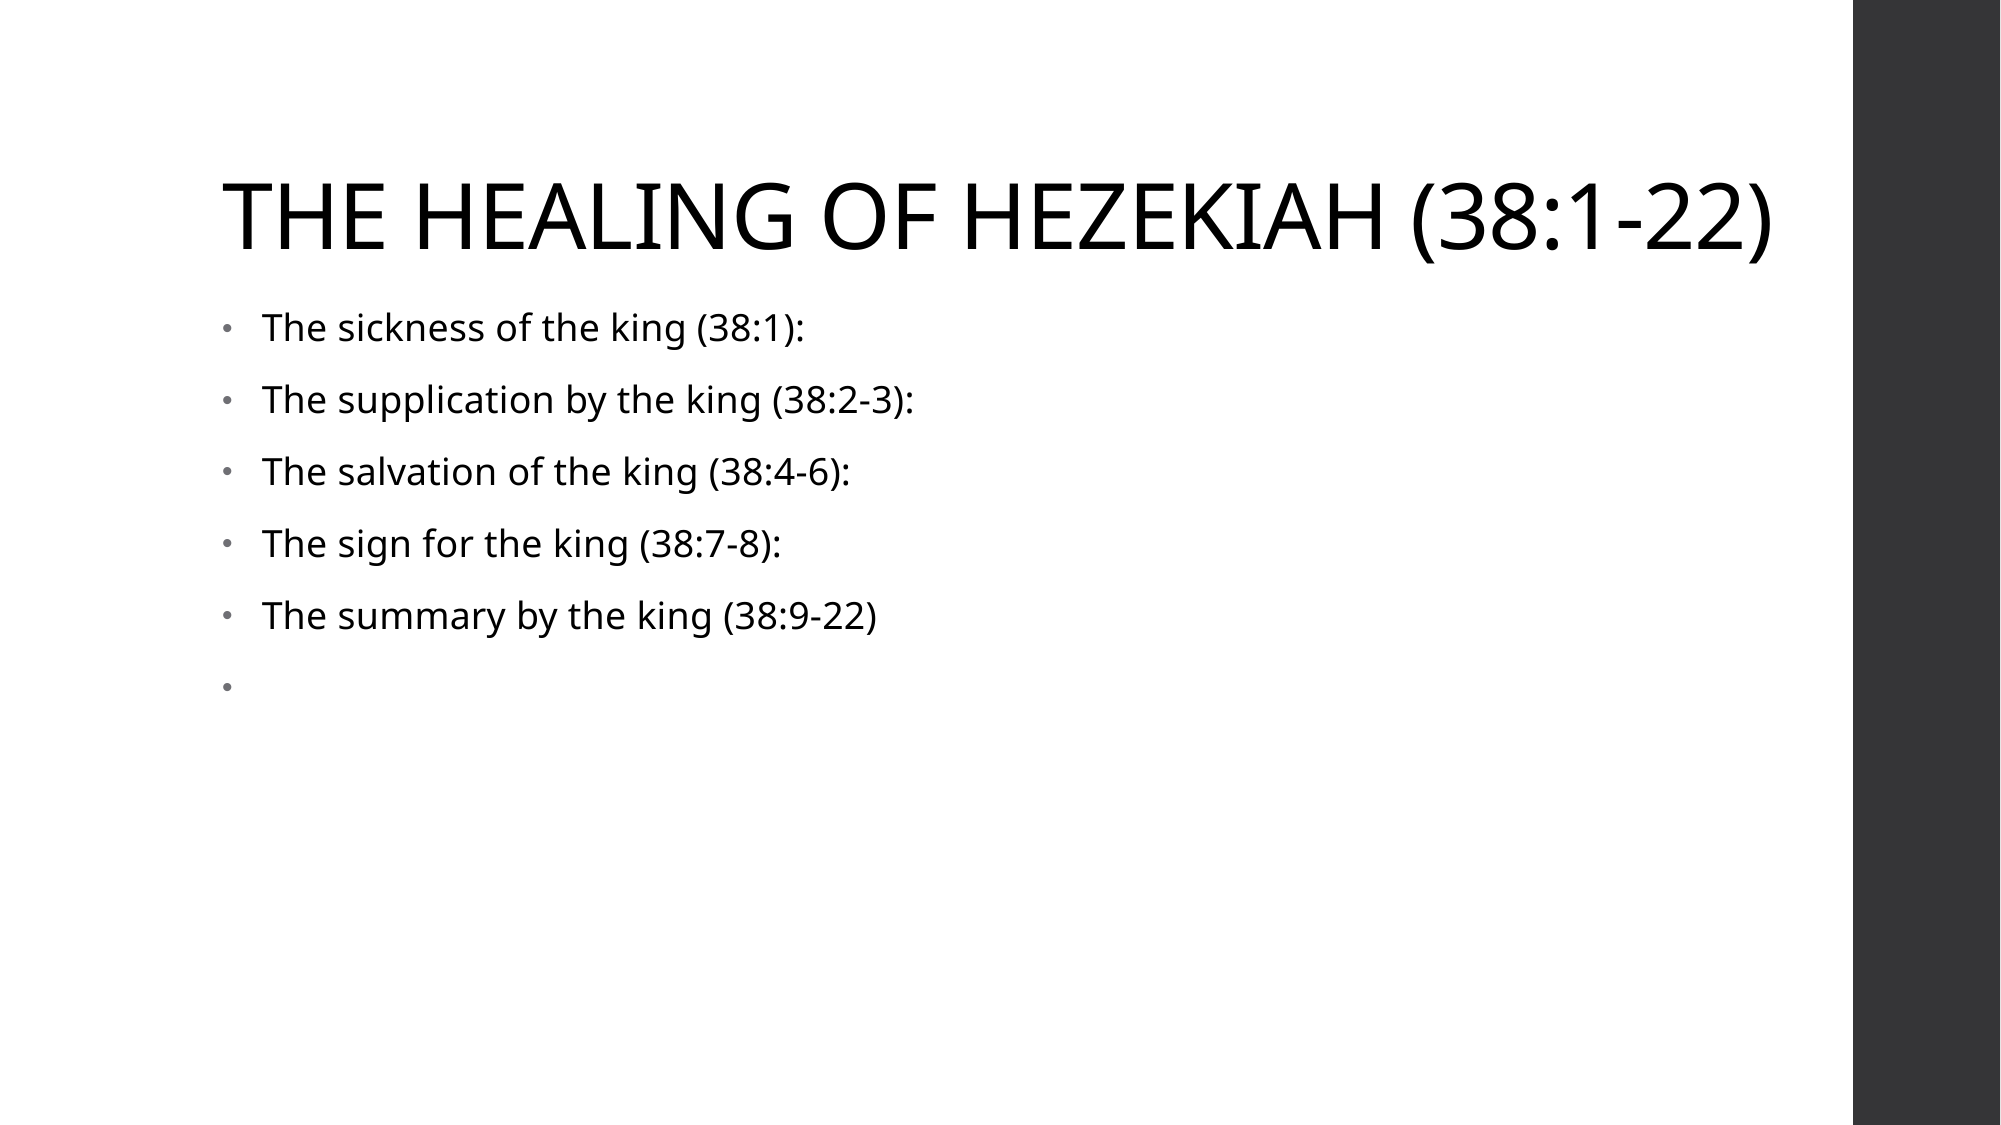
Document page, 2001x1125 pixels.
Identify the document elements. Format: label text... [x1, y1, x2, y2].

title THE HEALING OF HEZEKIAH (38:1-22) [206, 60, 1797, 278]
list The sickness of the king (38:1): The supplication by the king (38:2-3): The salvation of the king (38:4-6): The sign for the king (38:7-8): The summary by the king (38:9-22) [206, 299, 1617, 1014]
